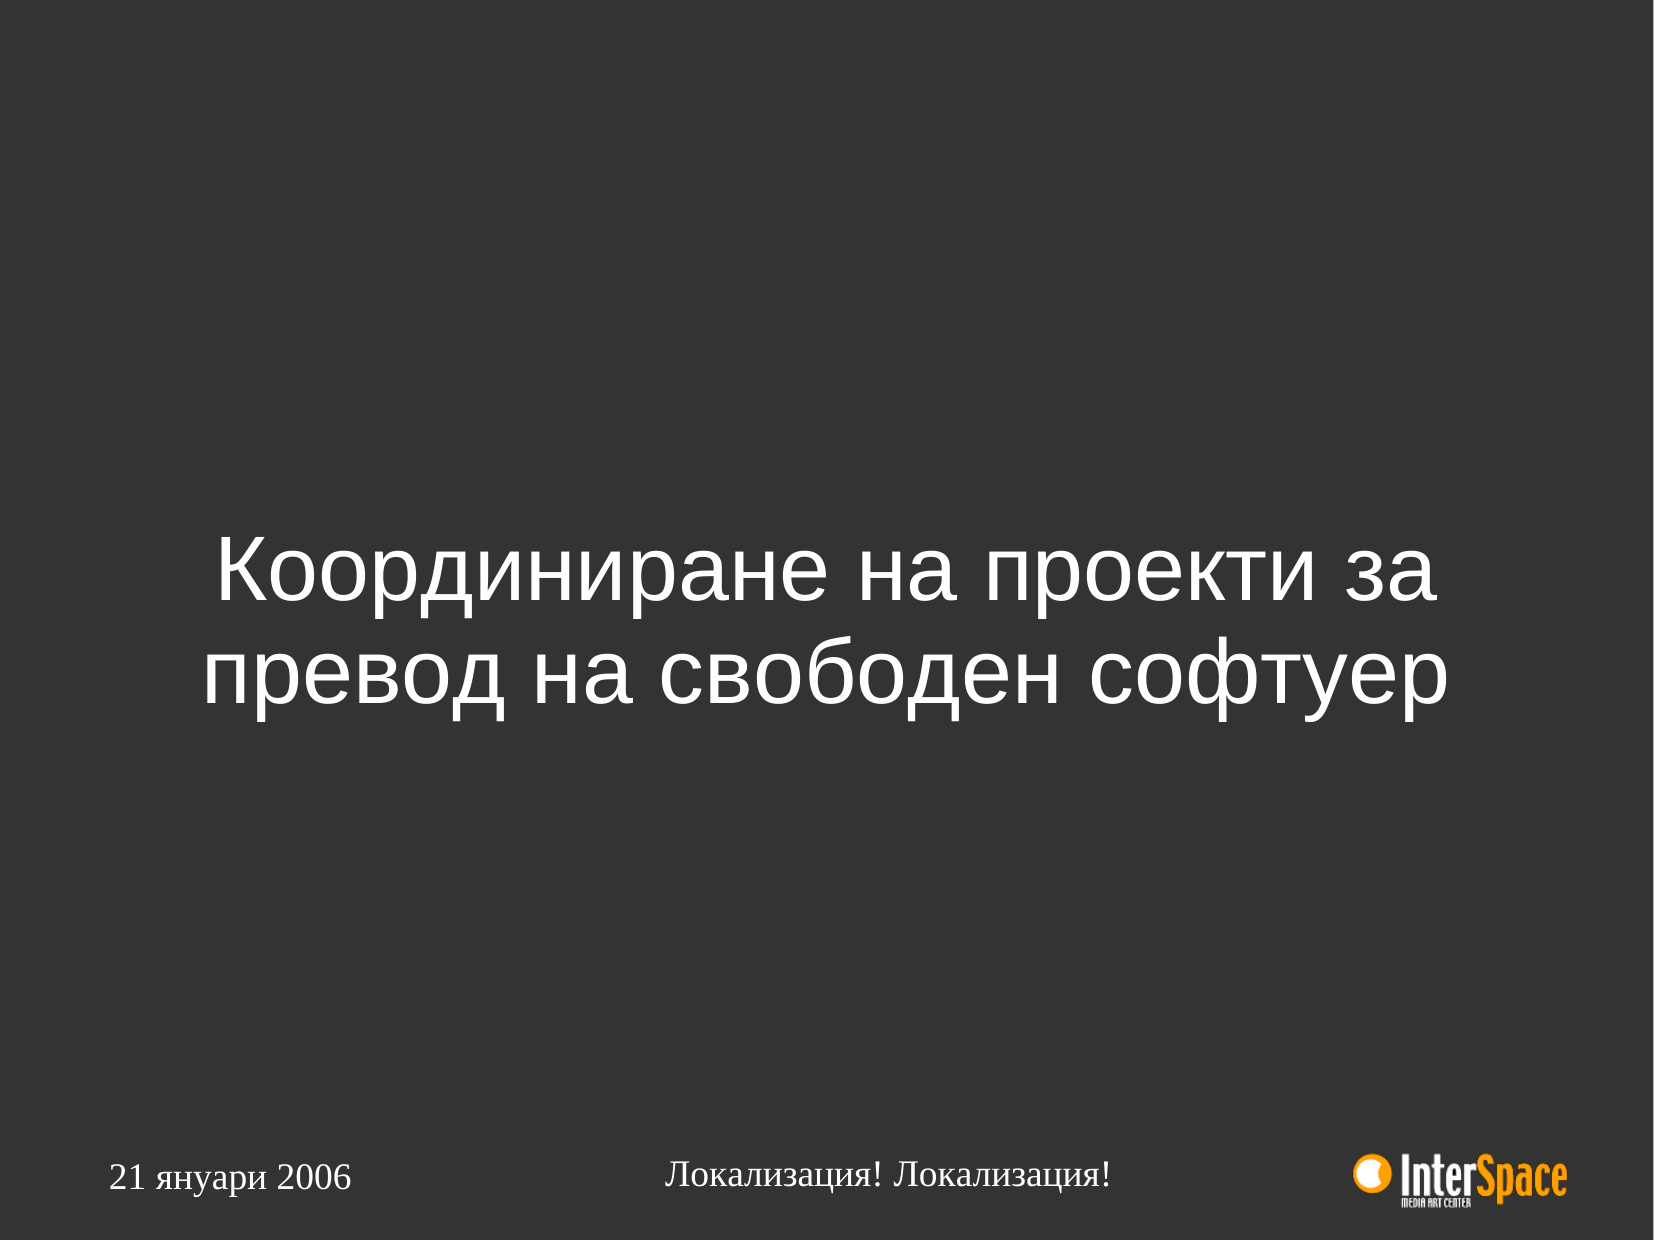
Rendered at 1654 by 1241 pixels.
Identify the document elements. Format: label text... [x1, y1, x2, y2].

picture [1349, 1144, 1570, 1212]
title Координиране на проекти за превод на свободен софтуер [82, 516, 1571, 724]
